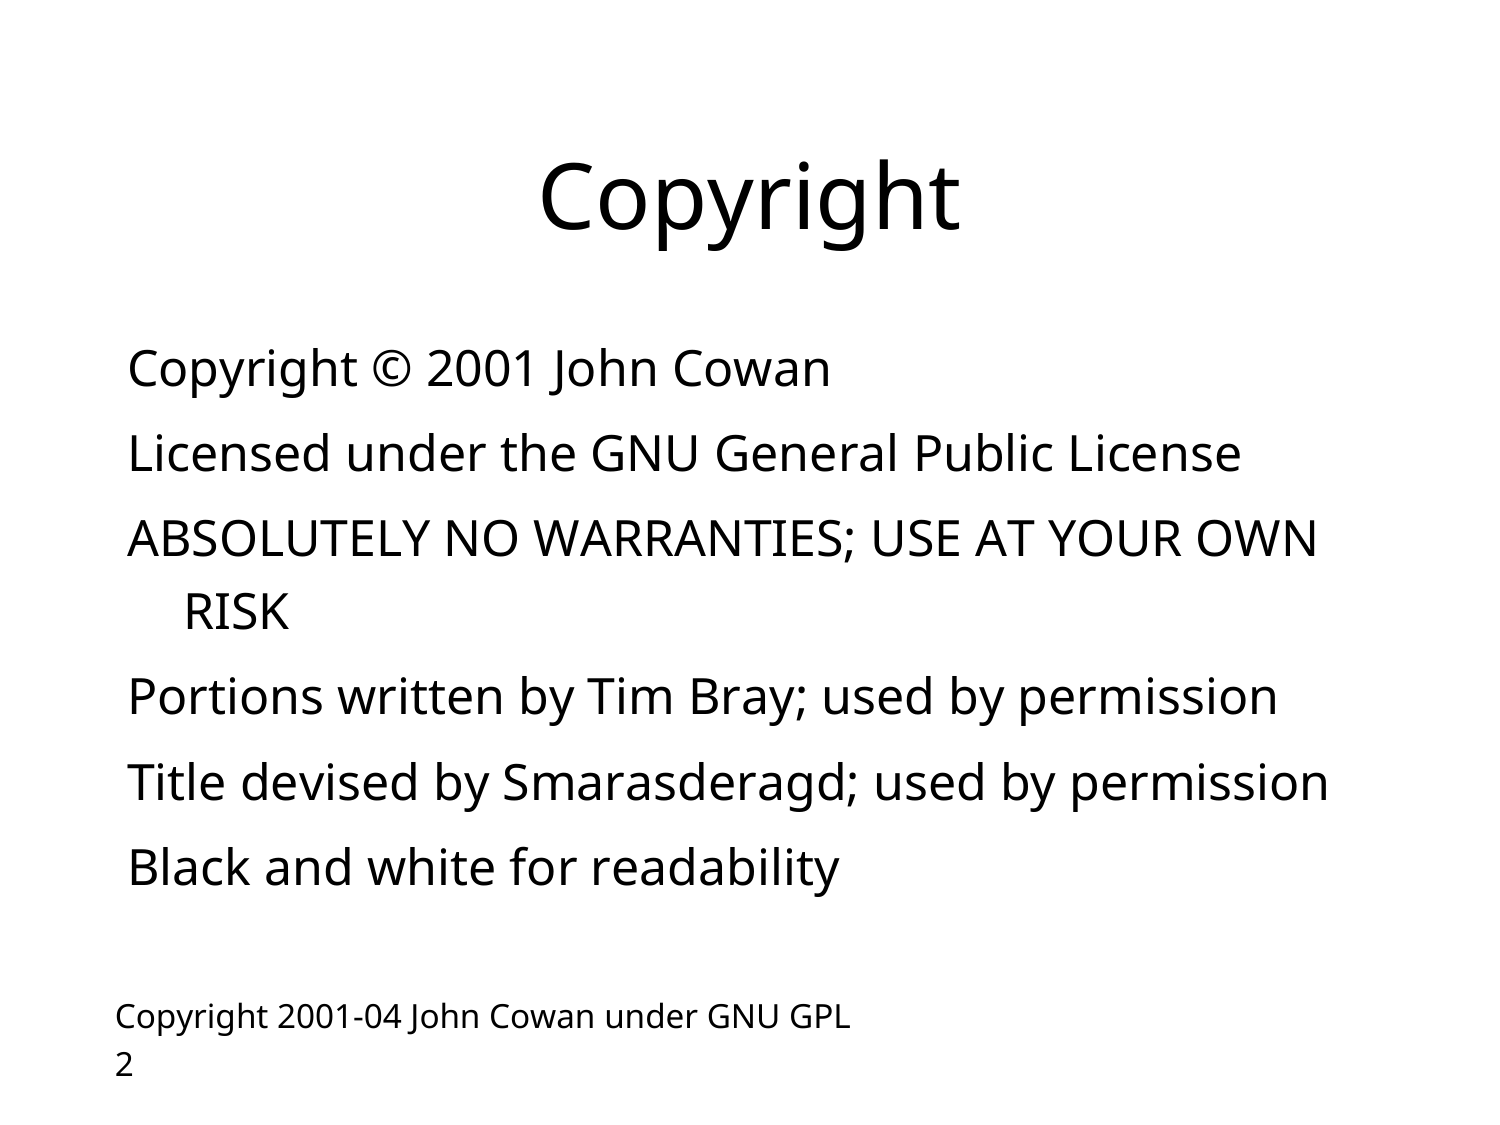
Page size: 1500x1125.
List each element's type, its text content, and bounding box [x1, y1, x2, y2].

title Copyright [112, 99, 1388, 288]
list Copyright © 2001 John Cowan Licensed under the GNU General Public License ABSOLUTELY NO WARRANTIES; USE AT YOUR OWN RISK Portions written by Tim Bray; used by permission Title devised by Smarasderagd; used by permission Black and white for readability [112, 324, 1388, 1000]
